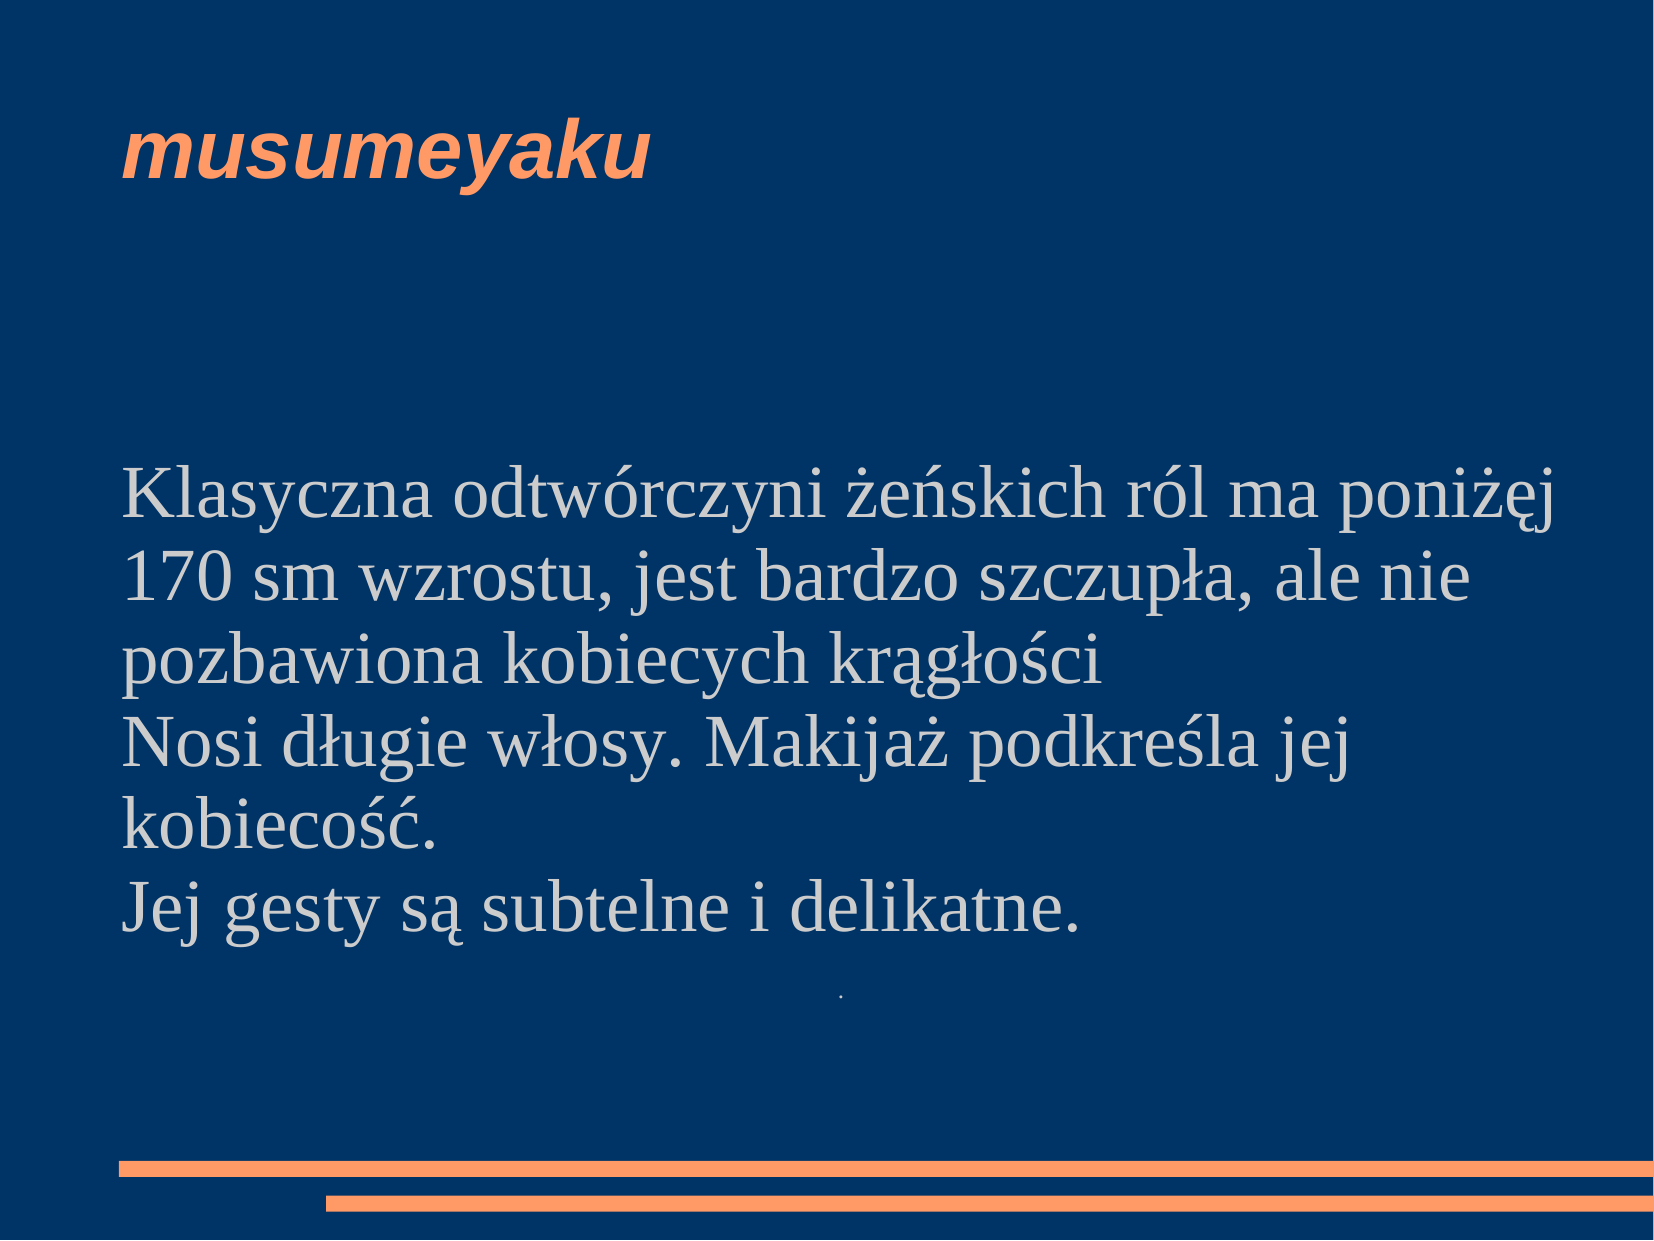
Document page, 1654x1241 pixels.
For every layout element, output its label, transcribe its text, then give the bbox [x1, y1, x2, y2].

subtitle Klasyczna odtwórczyni żeńskich ról ma poniżęj 170 sm wzrostu, jest bardzo szczupła, ale nie pozbawiona kobiecych krągłości Nosi długie włosy. Makijaż podkreśla jej kobiecość. Jej gesty są subtelne i delikatne. . [121, 322, 1561, 1133]
title musumeyaku [121, 46, 1534, 254]
